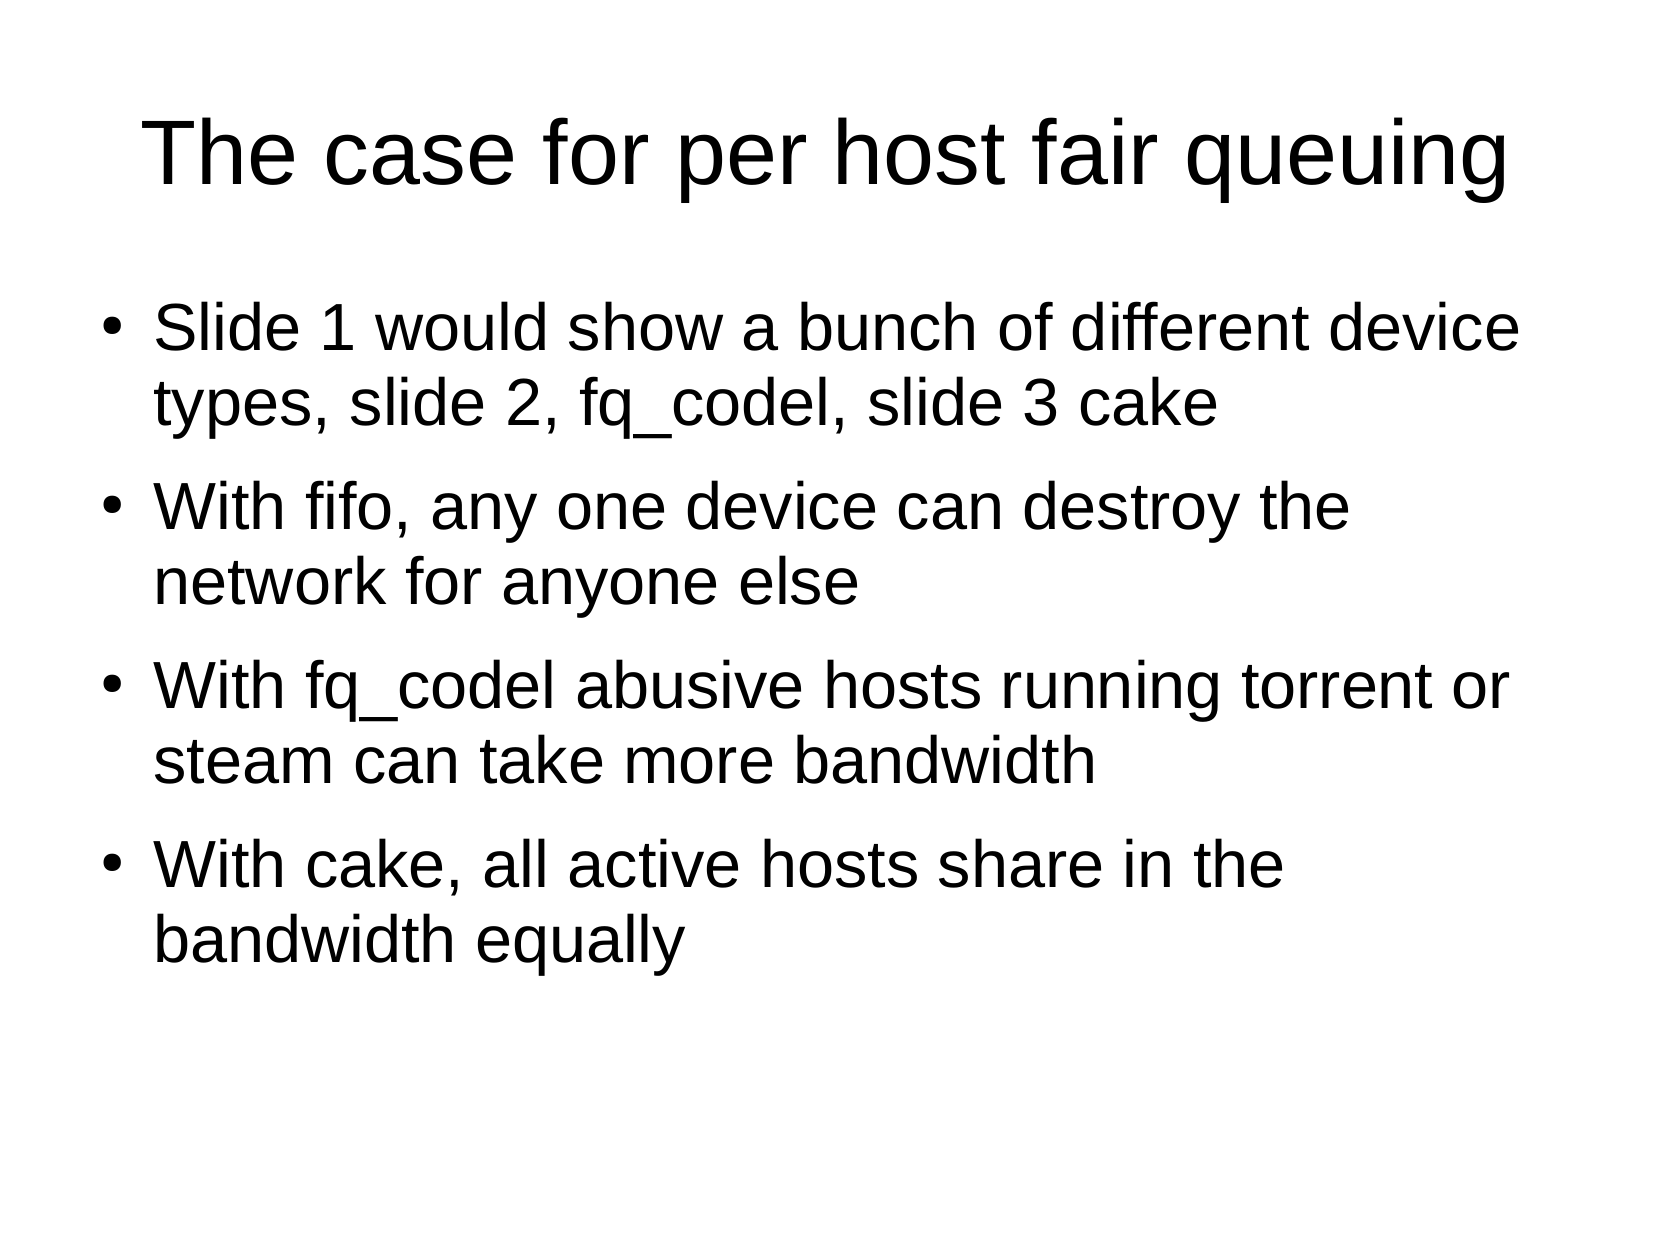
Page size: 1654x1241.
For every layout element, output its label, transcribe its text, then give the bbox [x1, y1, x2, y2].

list Slide 1 would show a bunch of different device types, slide 2, fq_codel, slide 3 cake With fifo, any one device can destroy the network for anyone else With fq_codel abusive hosts running torrent or steam can take more bandwidth With cake, all active hosts share in the bandwidth equally [82, 290, 1571, 1010]
title The case for per host fair queuing [82, 49, 1571, 257]
